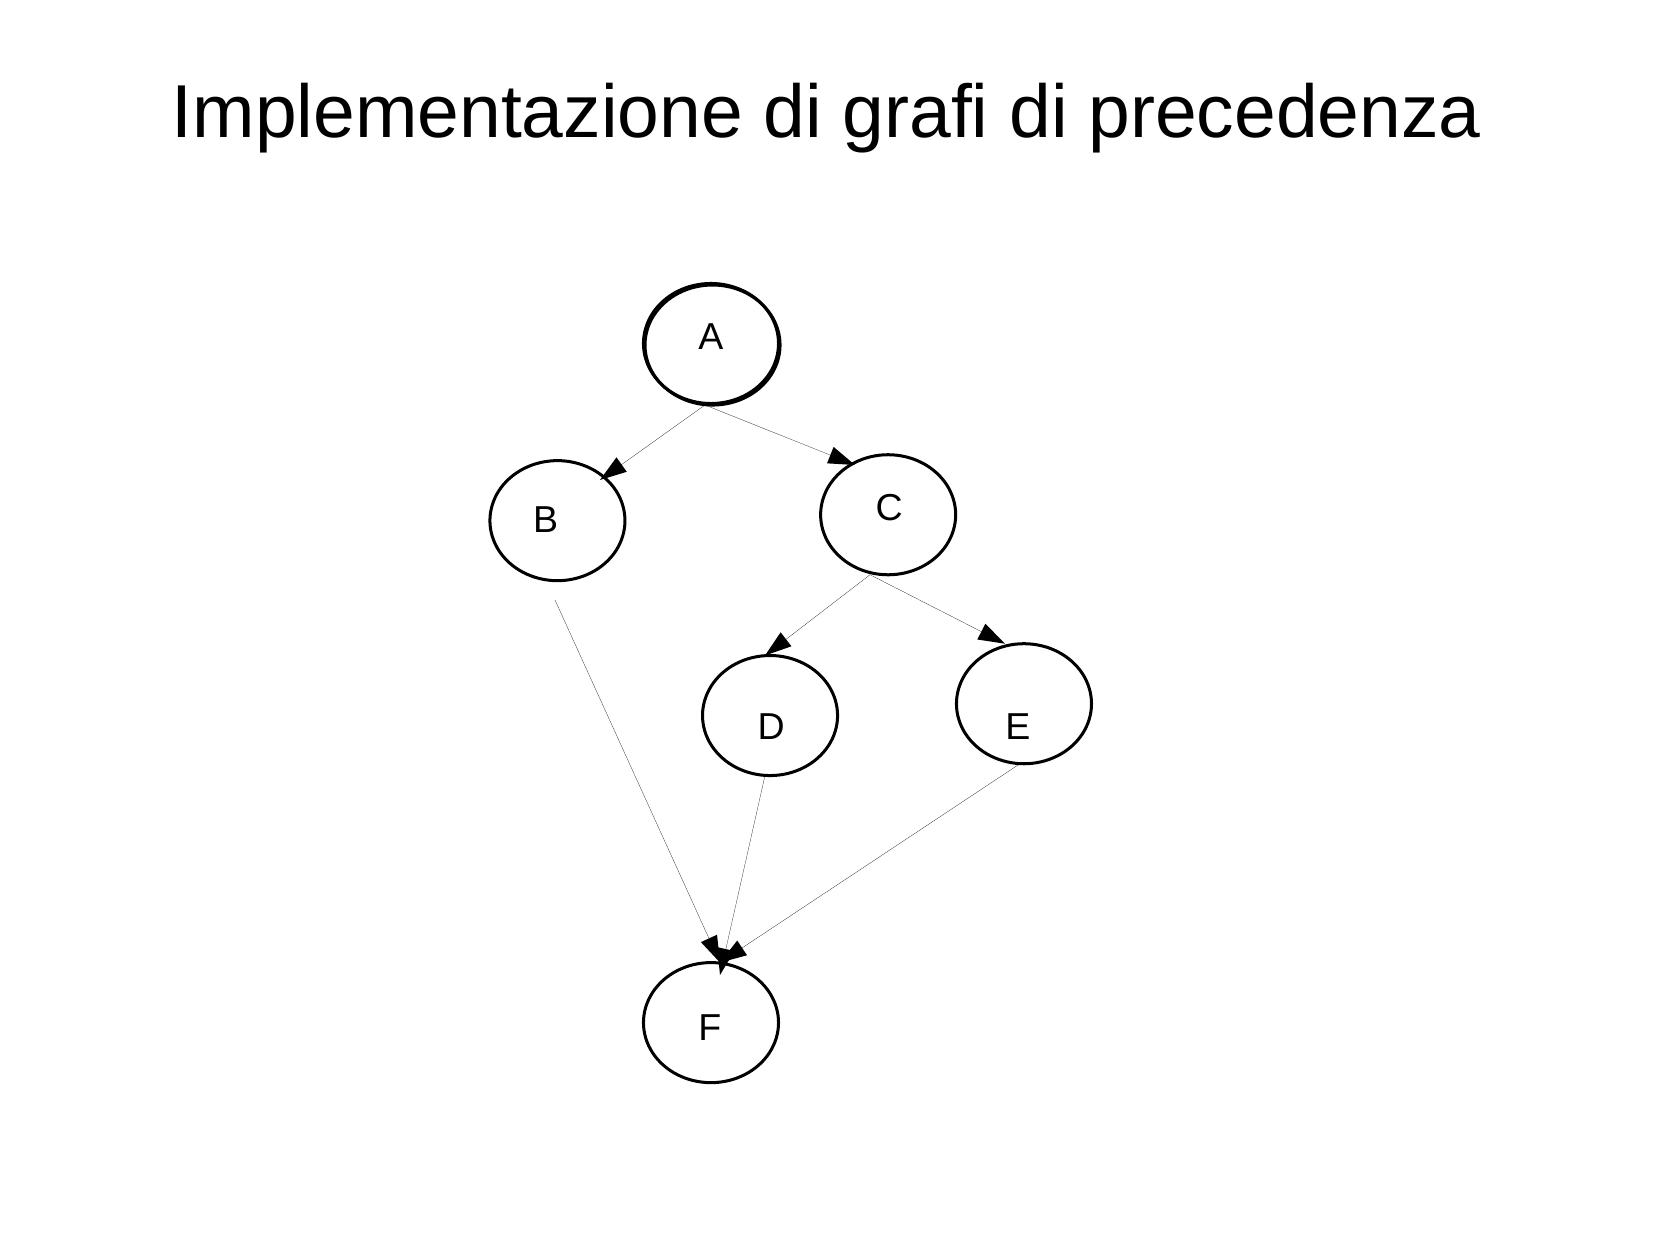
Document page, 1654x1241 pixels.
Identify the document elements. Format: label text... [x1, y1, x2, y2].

text_box D [742, 697, 862, 755]
text_box A [683, 308, 803, 365]
text_box B [518, 491, 637, 549]
text_box C [860, 479, 980, 537]
title Implementazione di grafi di precedenza [82, 8, 1571, 216]
text_box E [990, 697, 1110, 755]
text_box F [683, 999, 803, 1056]
